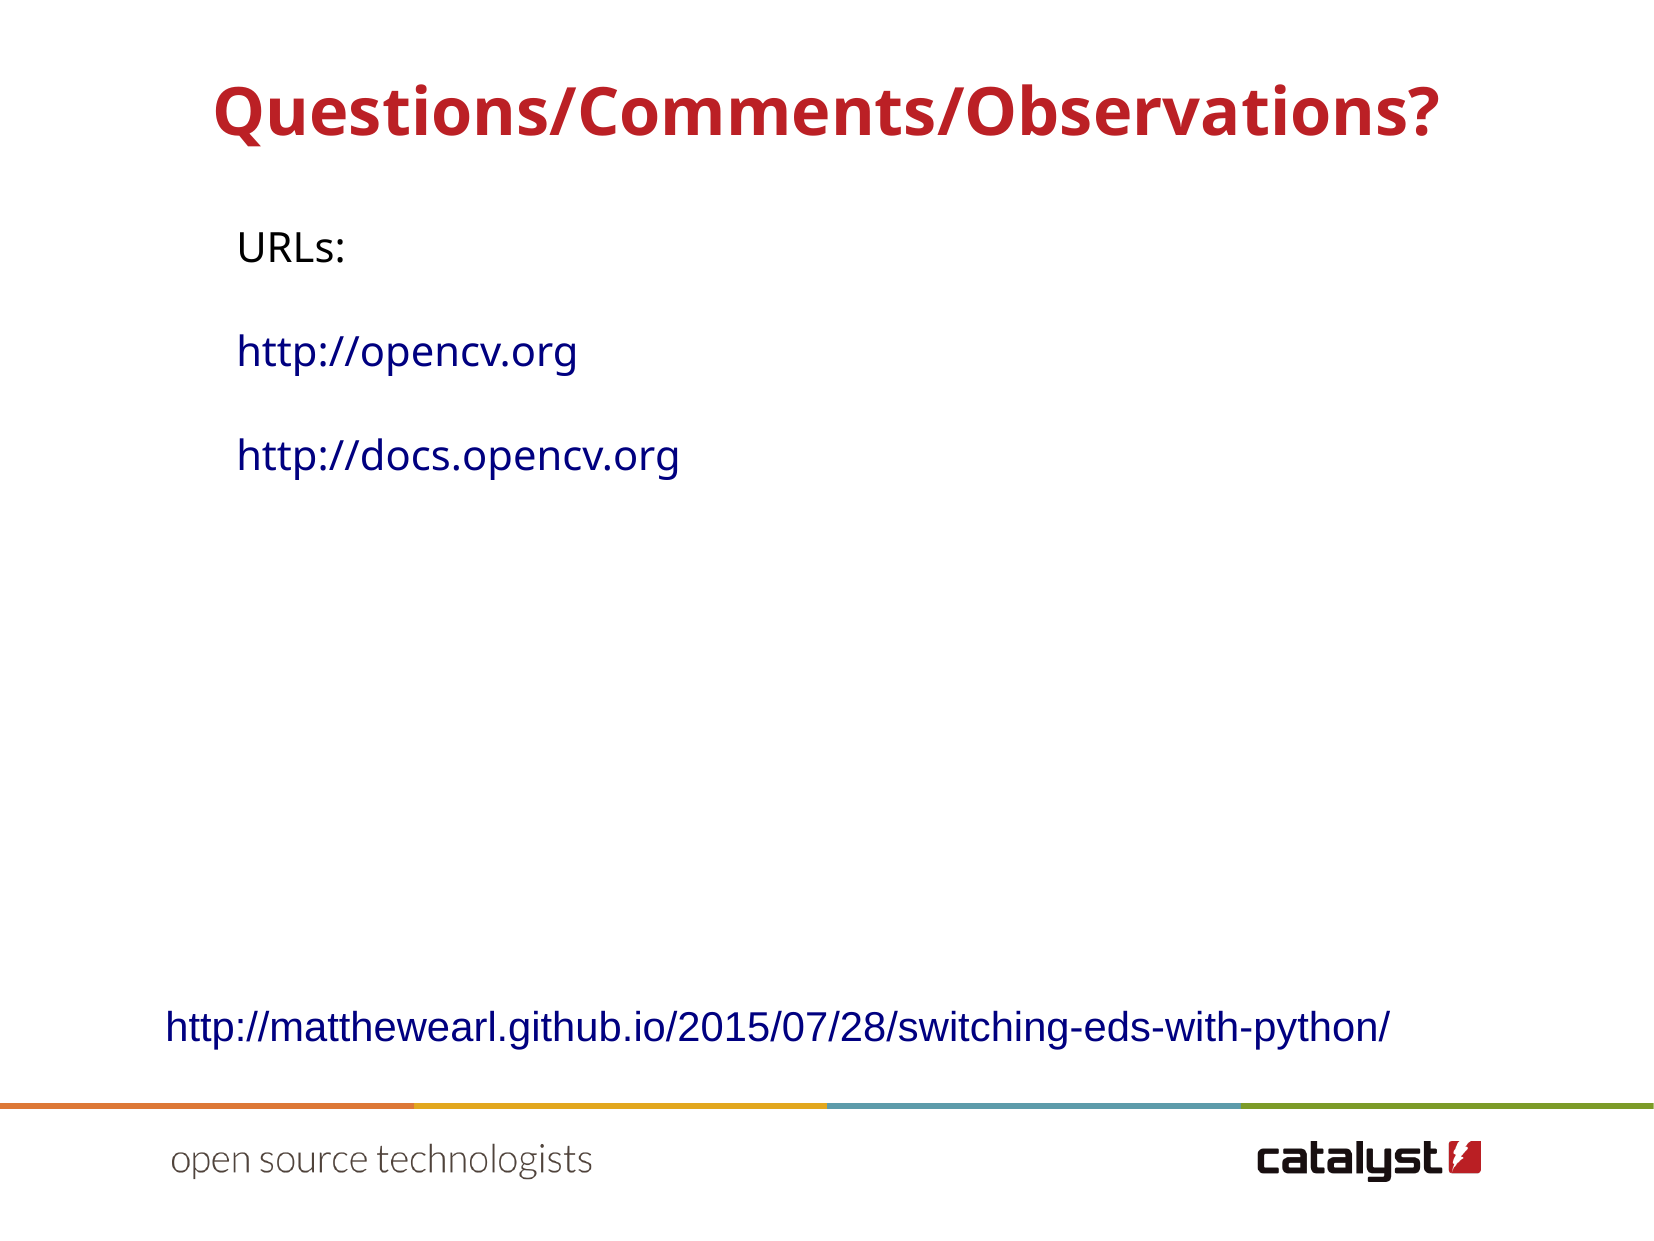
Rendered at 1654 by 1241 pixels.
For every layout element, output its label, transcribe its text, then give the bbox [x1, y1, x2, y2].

picture [0, 1103, 1654, 1182]
list URLs: http://opencv.org http://docs.opencv.org [165, 188, 1489, 909]
title Questions/Comments/Observations? [165, 5, 1489, 188]
text_box http://matthewearl.github.io/2015/07/28/switching-eds-with-python/ [129, 1004, 1421, 1052]
